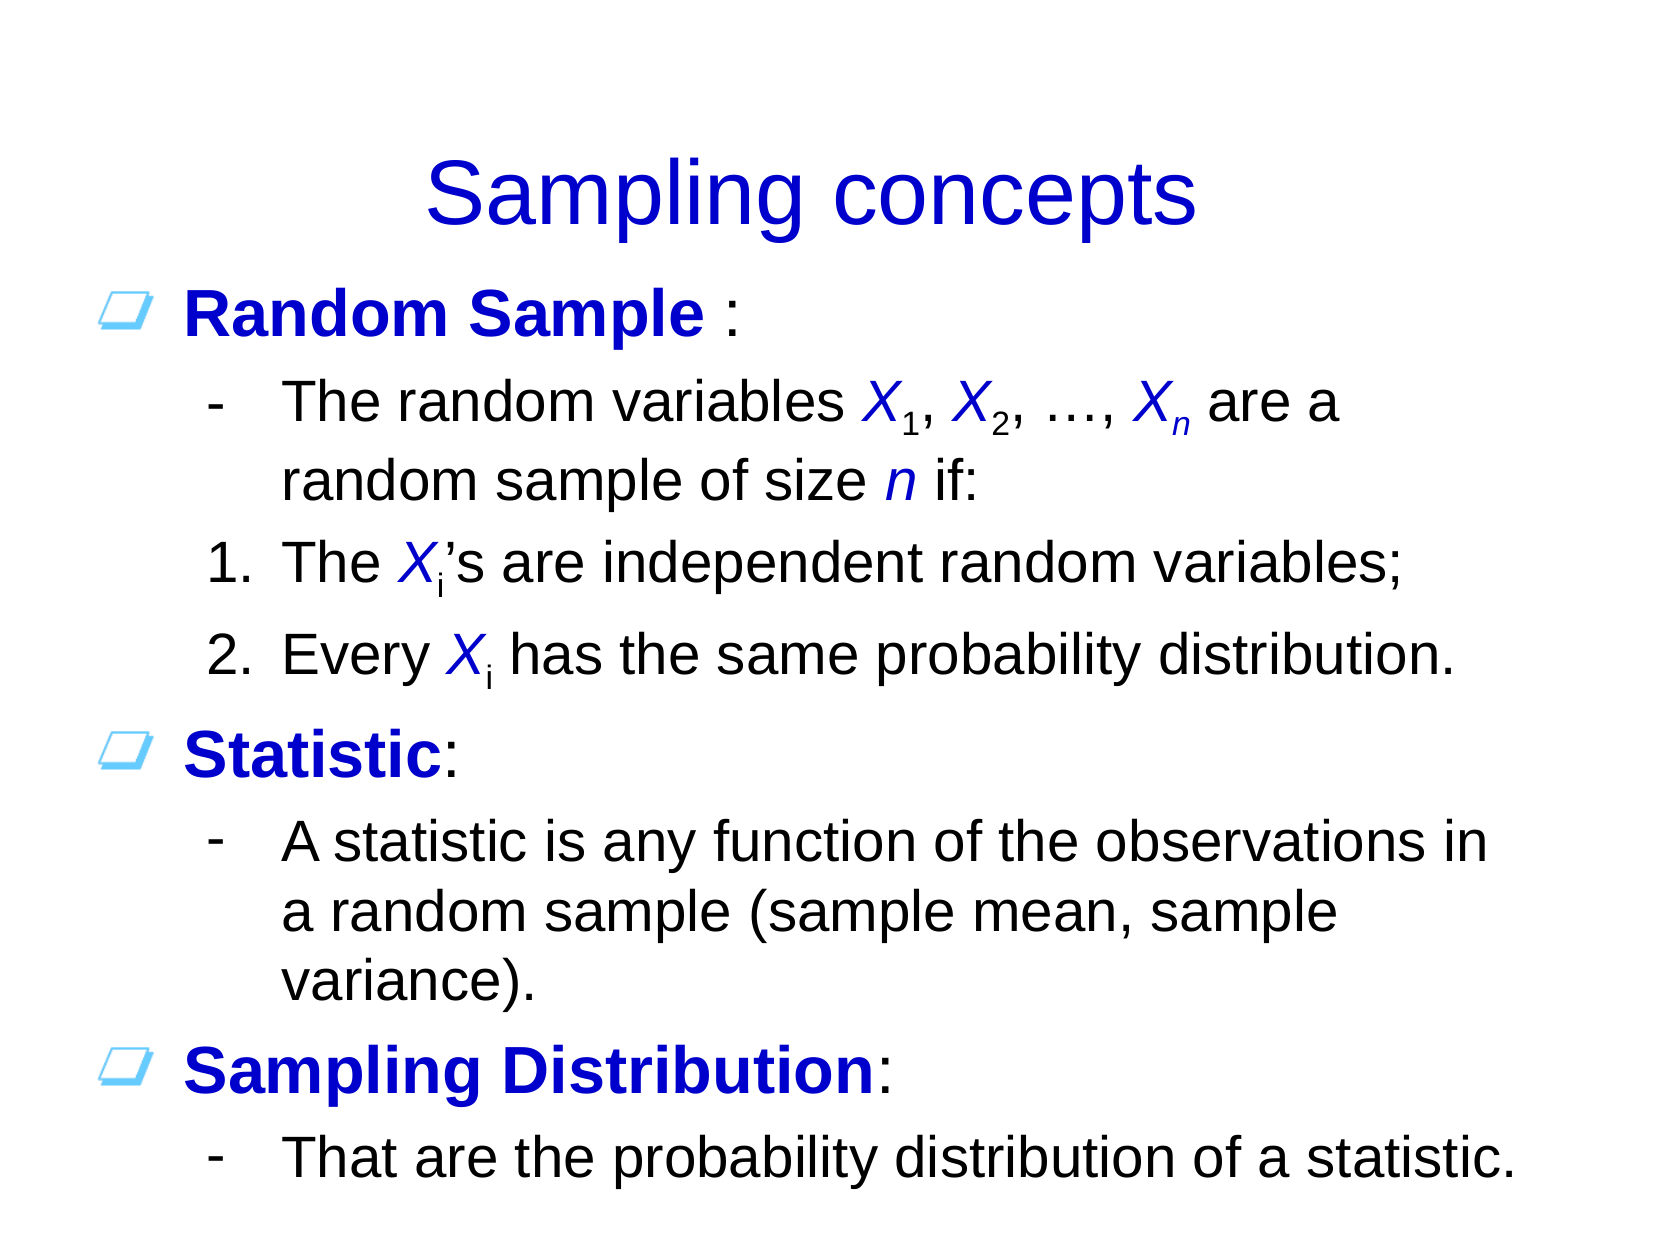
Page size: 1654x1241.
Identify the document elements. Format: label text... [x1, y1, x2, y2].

title Sampling concepts [81, 125, 1544, 251]
list Random Sample : The random variables X1, X2, …, Xn are a random sample of size n if: The Xi’s are independent random variables; Every Xi has the same probability distribution. Statistic: A statistic is any function of the observations in a random sample (sample mean, sample variance). Sampling Distribution: That are the probability distribution of a statistic. [81, 262, 1544, 1241]
